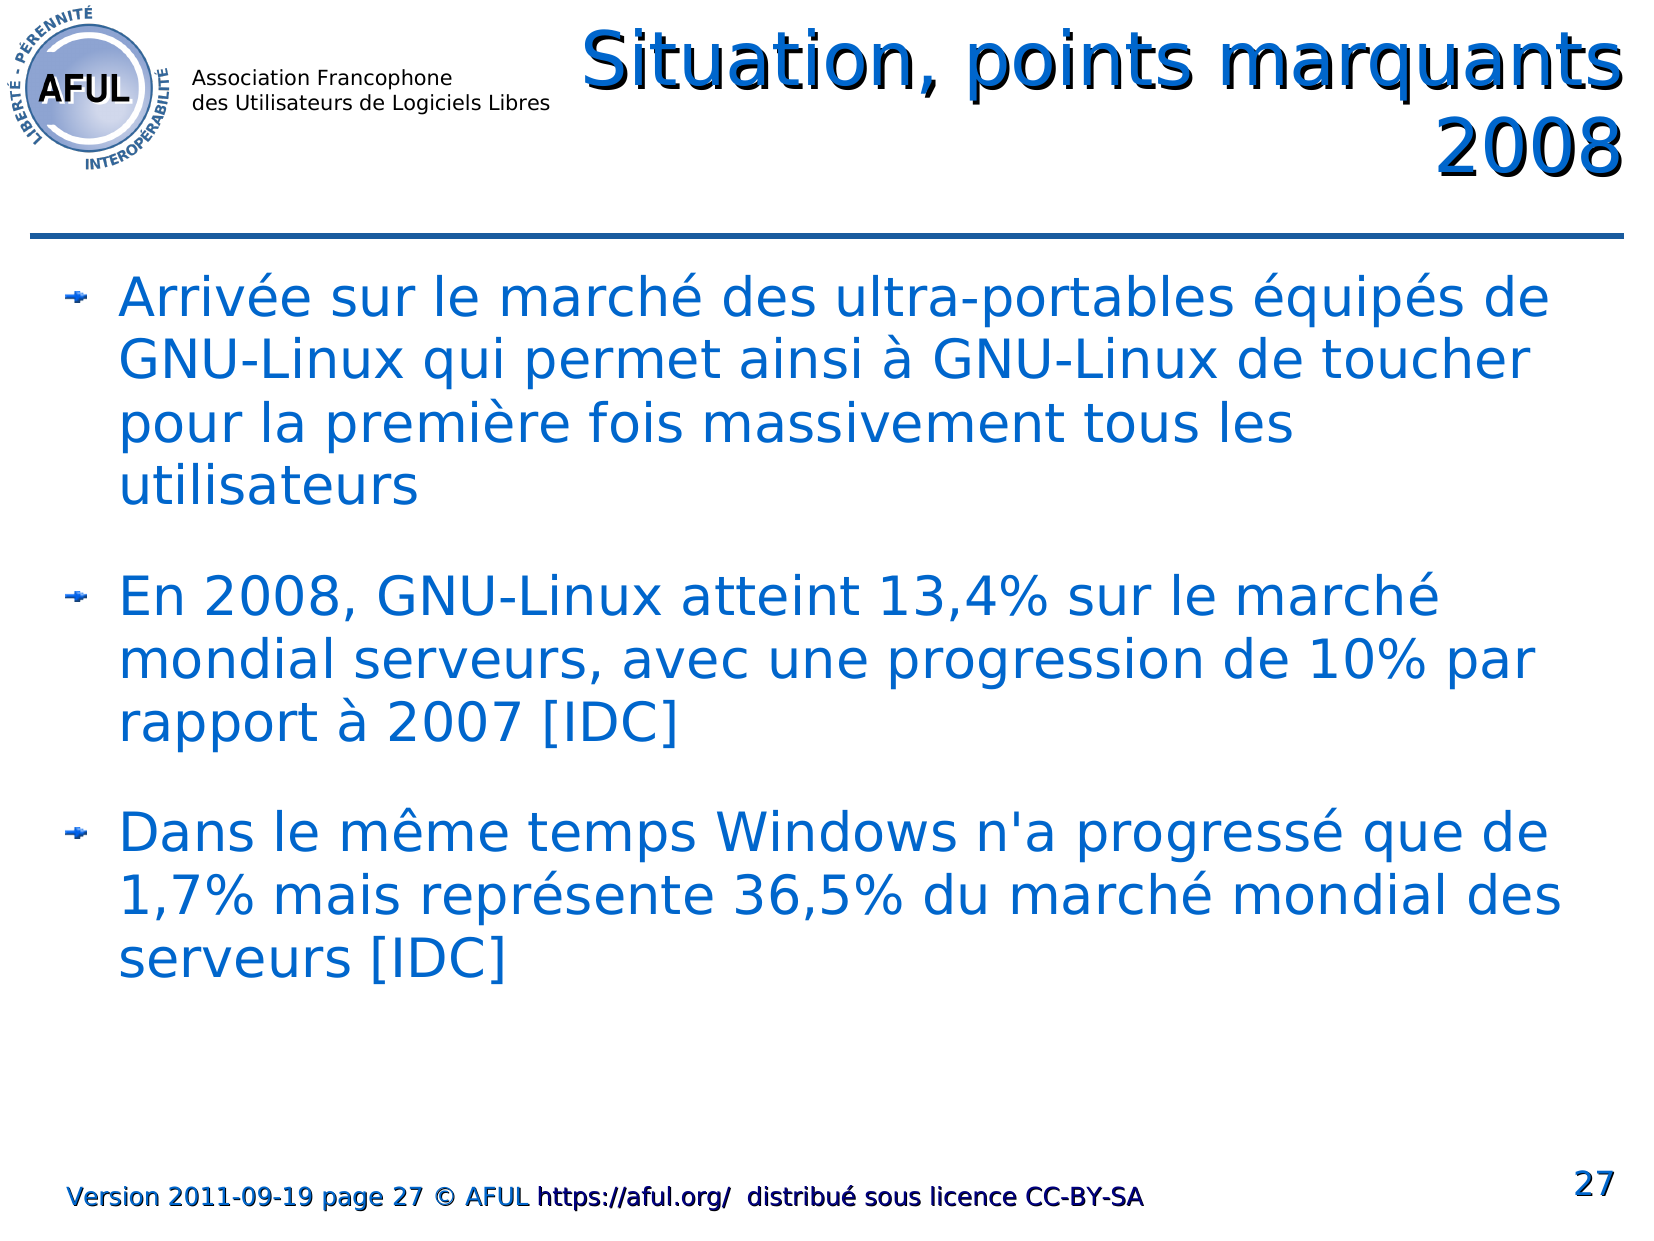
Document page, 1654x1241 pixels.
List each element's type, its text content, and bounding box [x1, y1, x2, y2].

title Situation, points marquants 2008 [501, 7, 1625, 200]
list Arrivée sur le marché des ultra-portables équipés de GNU-Linux qui permet ainsi à GNU-Linux de toucher pour la première fois massivement tous les utilisateurs En 2008, GNU-Linux atteint 13,4% sur le marché mondial serveurs, avec une progression de 10% par rapport à 2007 [IDC] Dans le même temps Windows n'a progressé que de 1,7% mais représente 36,5% du marché mondial des serveurs [IDC] [47, 265, 1595, 1211]
picture [0, 0, 178, 178]
